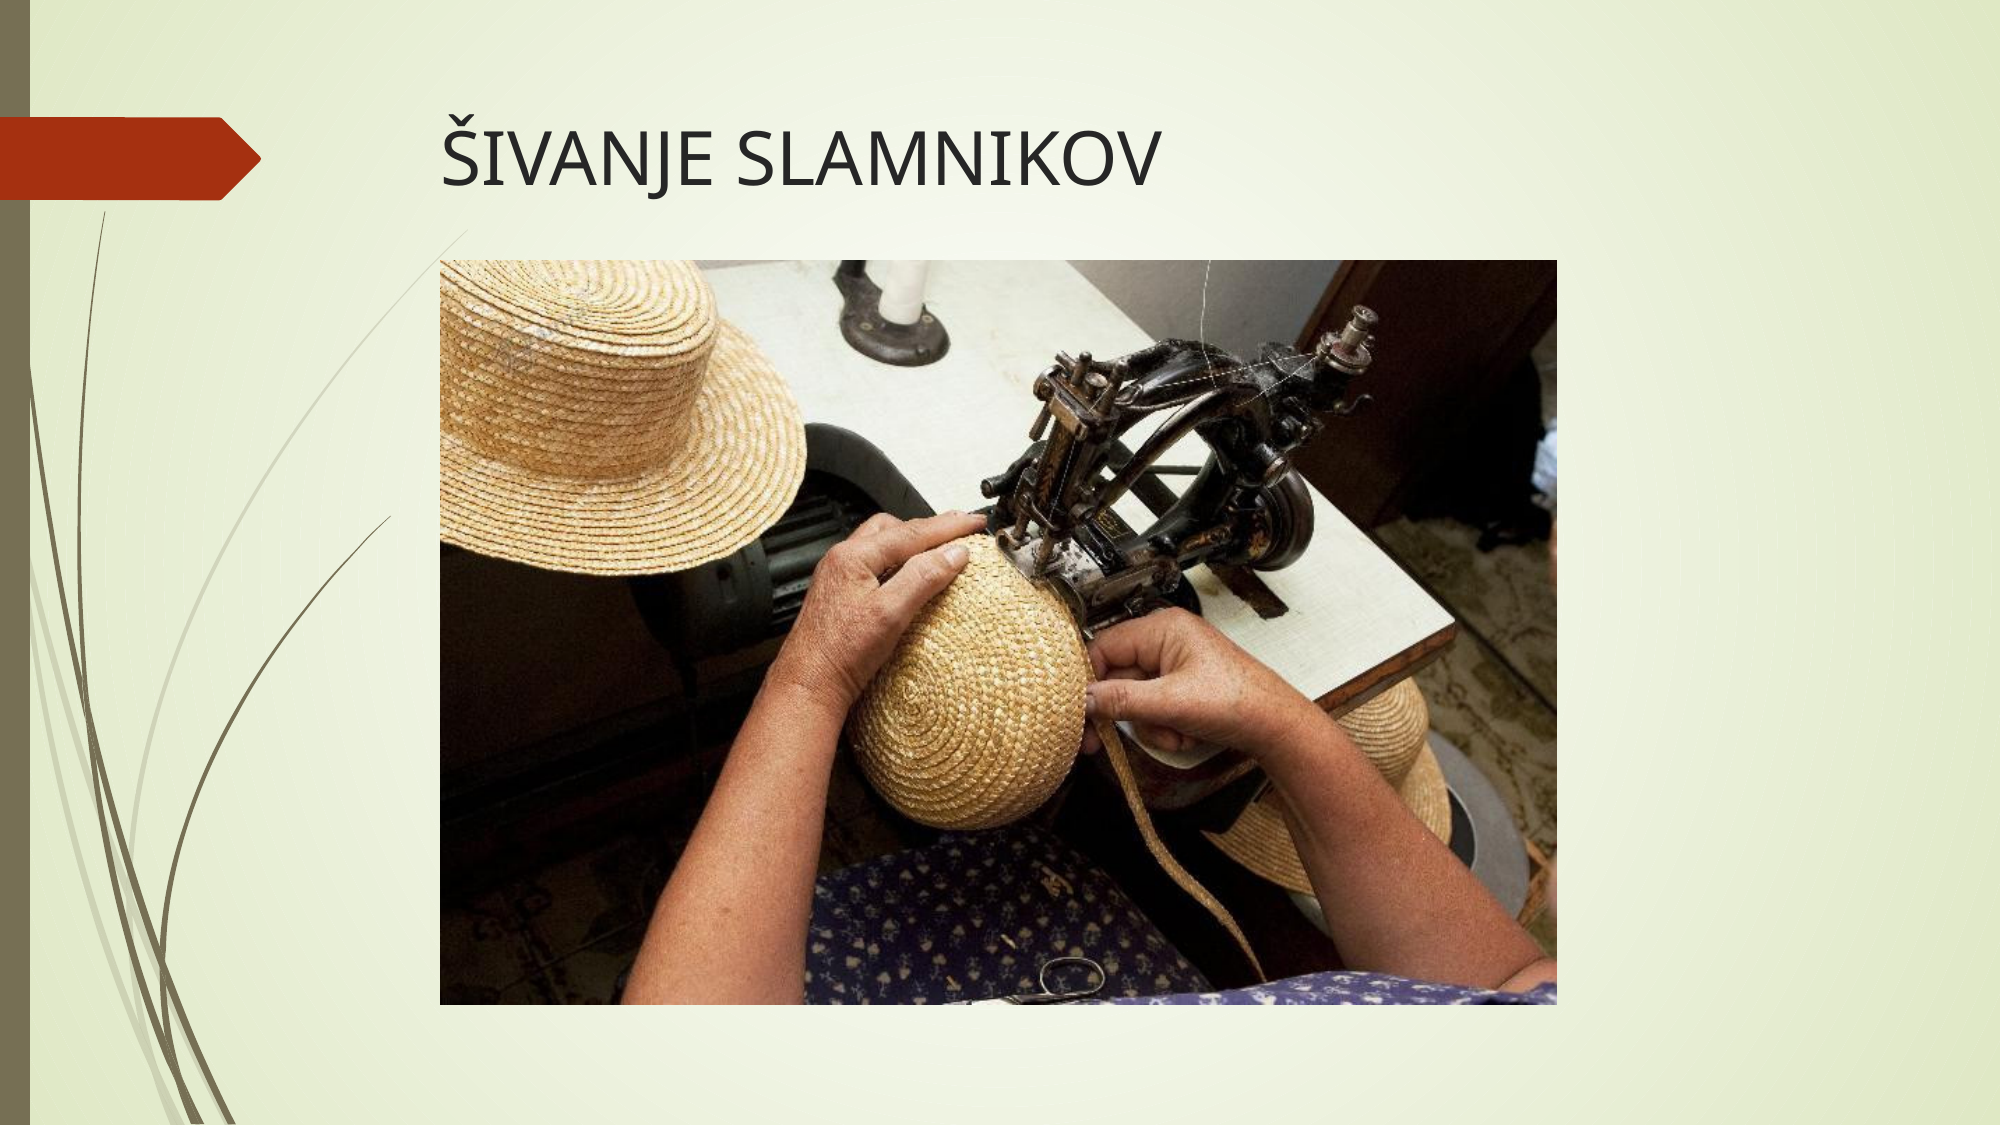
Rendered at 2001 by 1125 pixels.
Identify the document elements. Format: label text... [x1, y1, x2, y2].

picture [440, 260, 1557, 1005]
title ŠIVANJE SLAMNIKOV [425, 102, 1888, 313]
